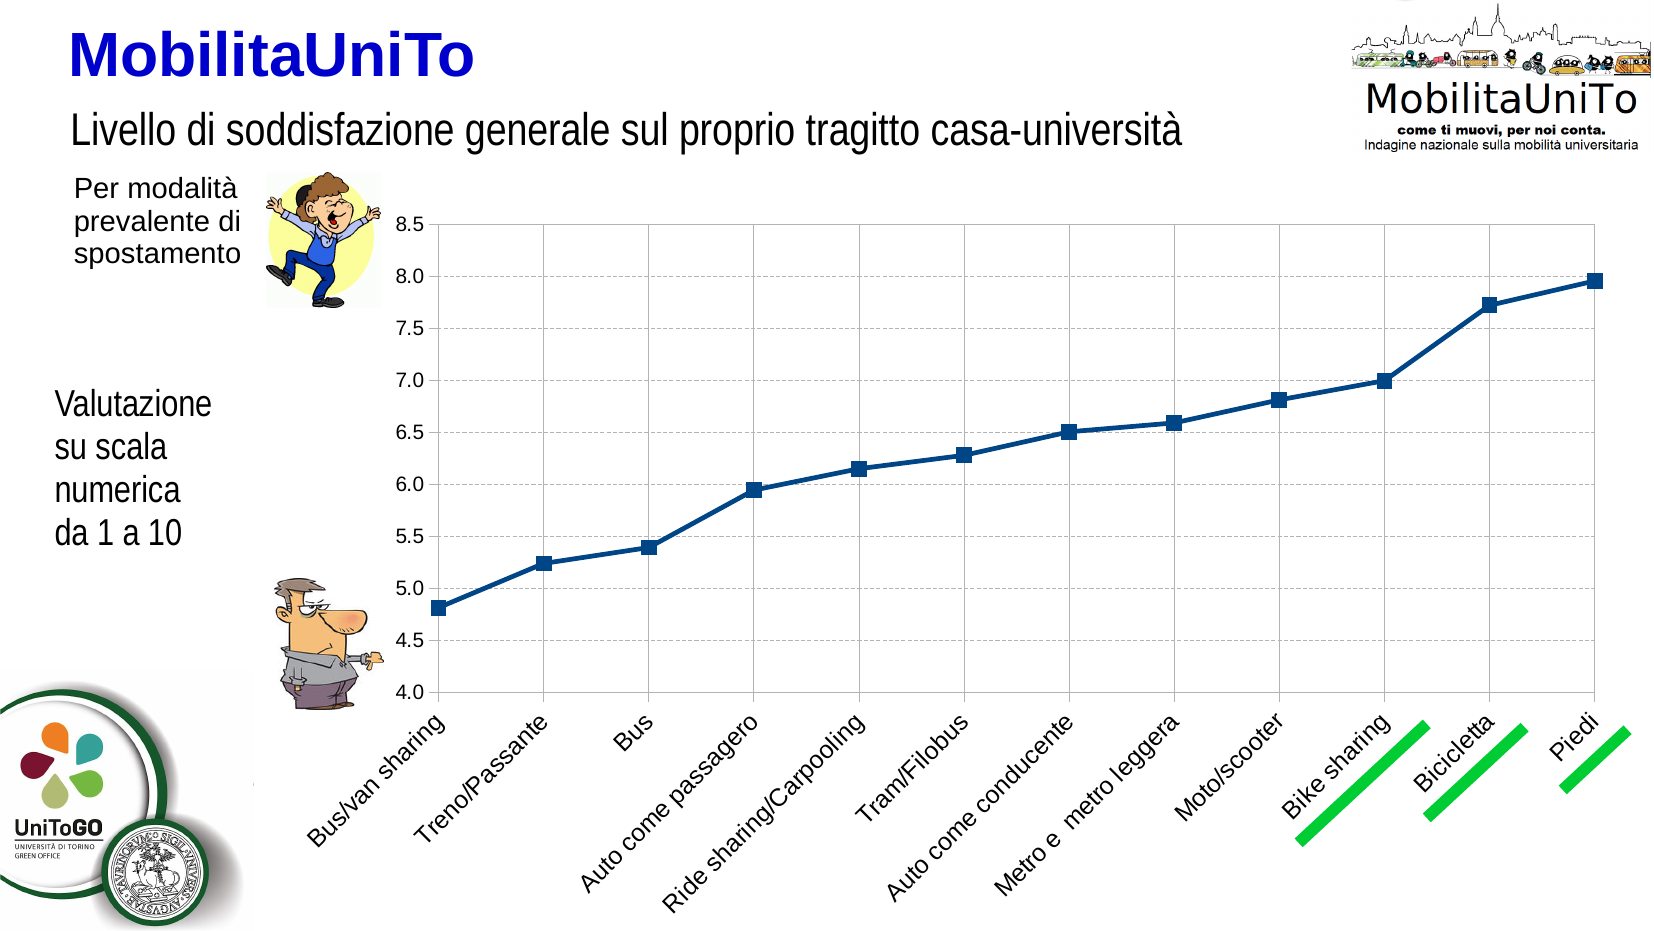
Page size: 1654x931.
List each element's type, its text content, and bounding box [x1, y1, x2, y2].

picture [270, 573, 387, 714]
text_box MobilitaUniTo [53, 12, 501, 97]
text_box Per modalità prevalente di spostamento [59, 164, 262, 278]
text_box Valutazione su scala numerica da 1 a 10 [39, 373, 233, 561]
text_box Livello di soddisfazione generale sul proprio tragitto casa-università [70, 102, 1458, 156]
picture [1349, 0, 1654, 152]
picture [266, 172, 381, 308]
picture [0, 670, 254, 931]
chart [254, 204, 1640, 931]
